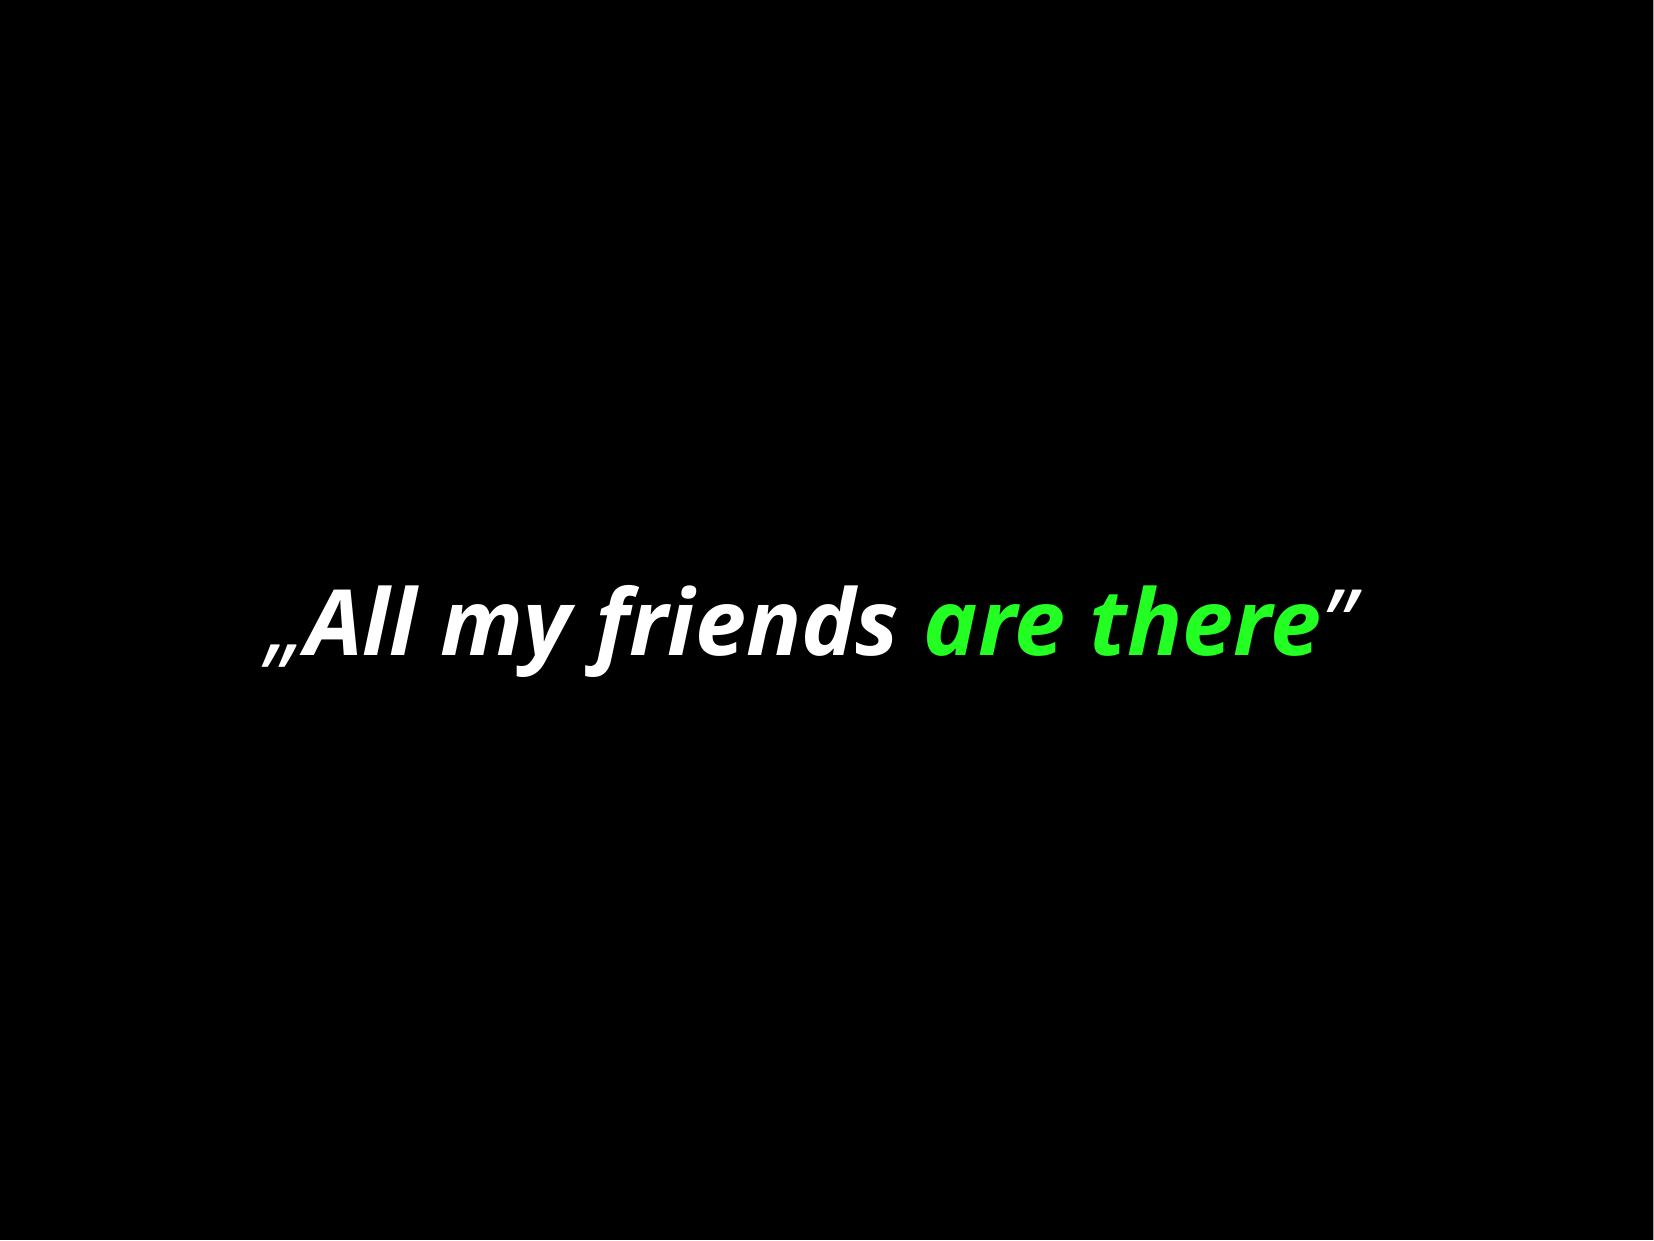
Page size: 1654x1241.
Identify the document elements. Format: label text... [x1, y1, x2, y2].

list „All my friends are there” [82, 379, 1538, 861]
